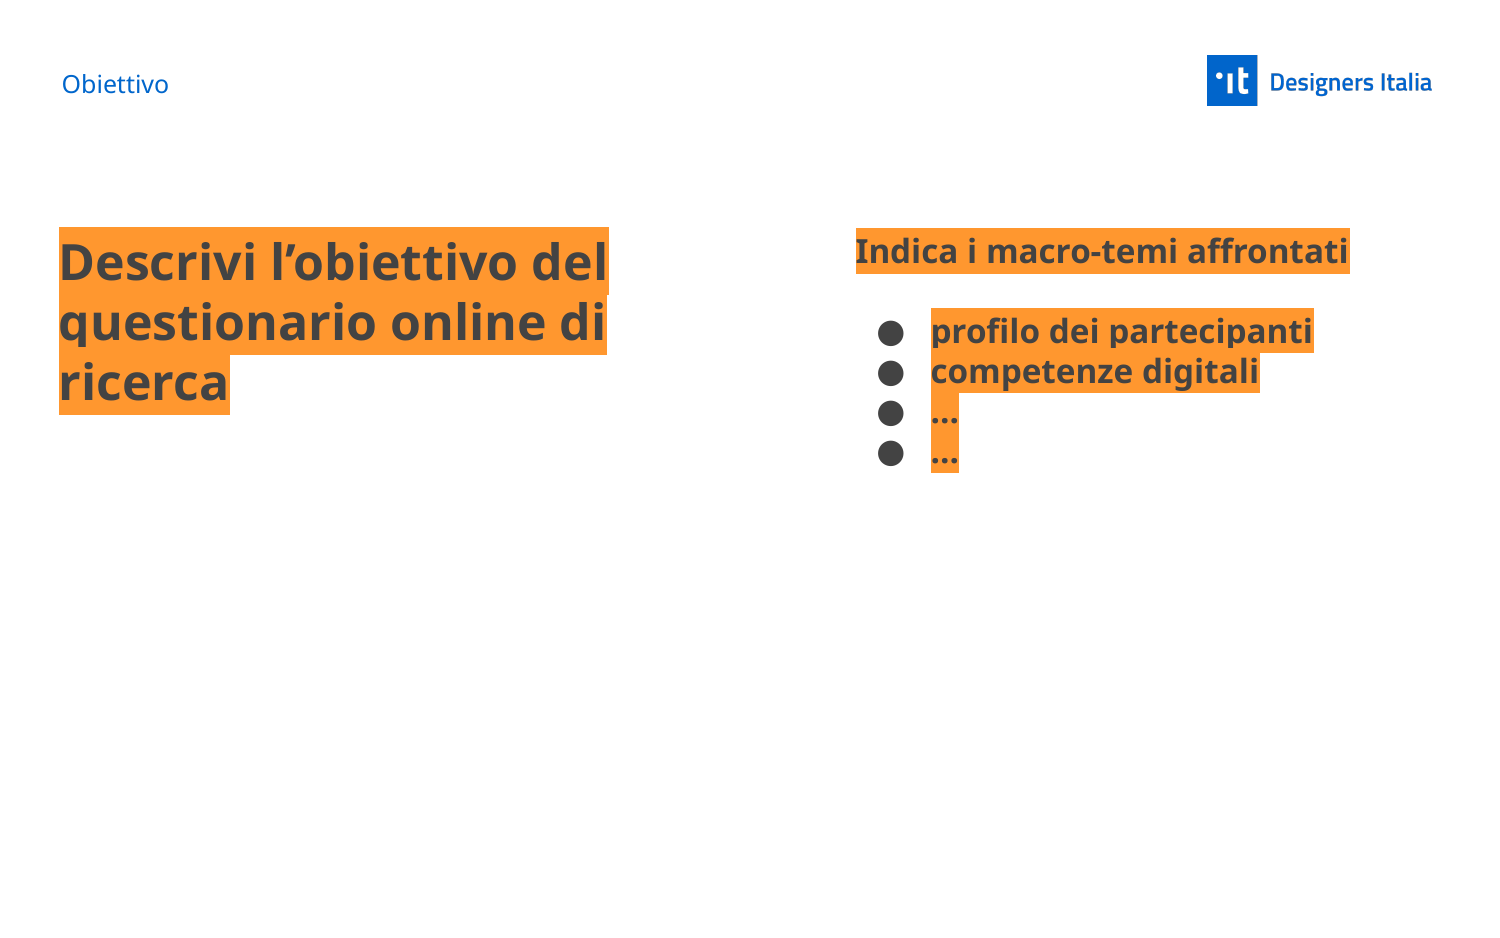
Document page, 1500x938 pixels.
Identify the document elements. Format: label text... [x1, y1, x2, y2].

text_box Obiettivo [46, 58, 684, 110]
picture [1207, 55, 1445, 106]
text_box Descrivi l’obiettivo del questionario online di ricerca [43, 215, 756, 360]
text_box Indica i macro-temi affrontati profilo dei partecipanti competenze digitali … ... [840, 215, 1390, 360]
